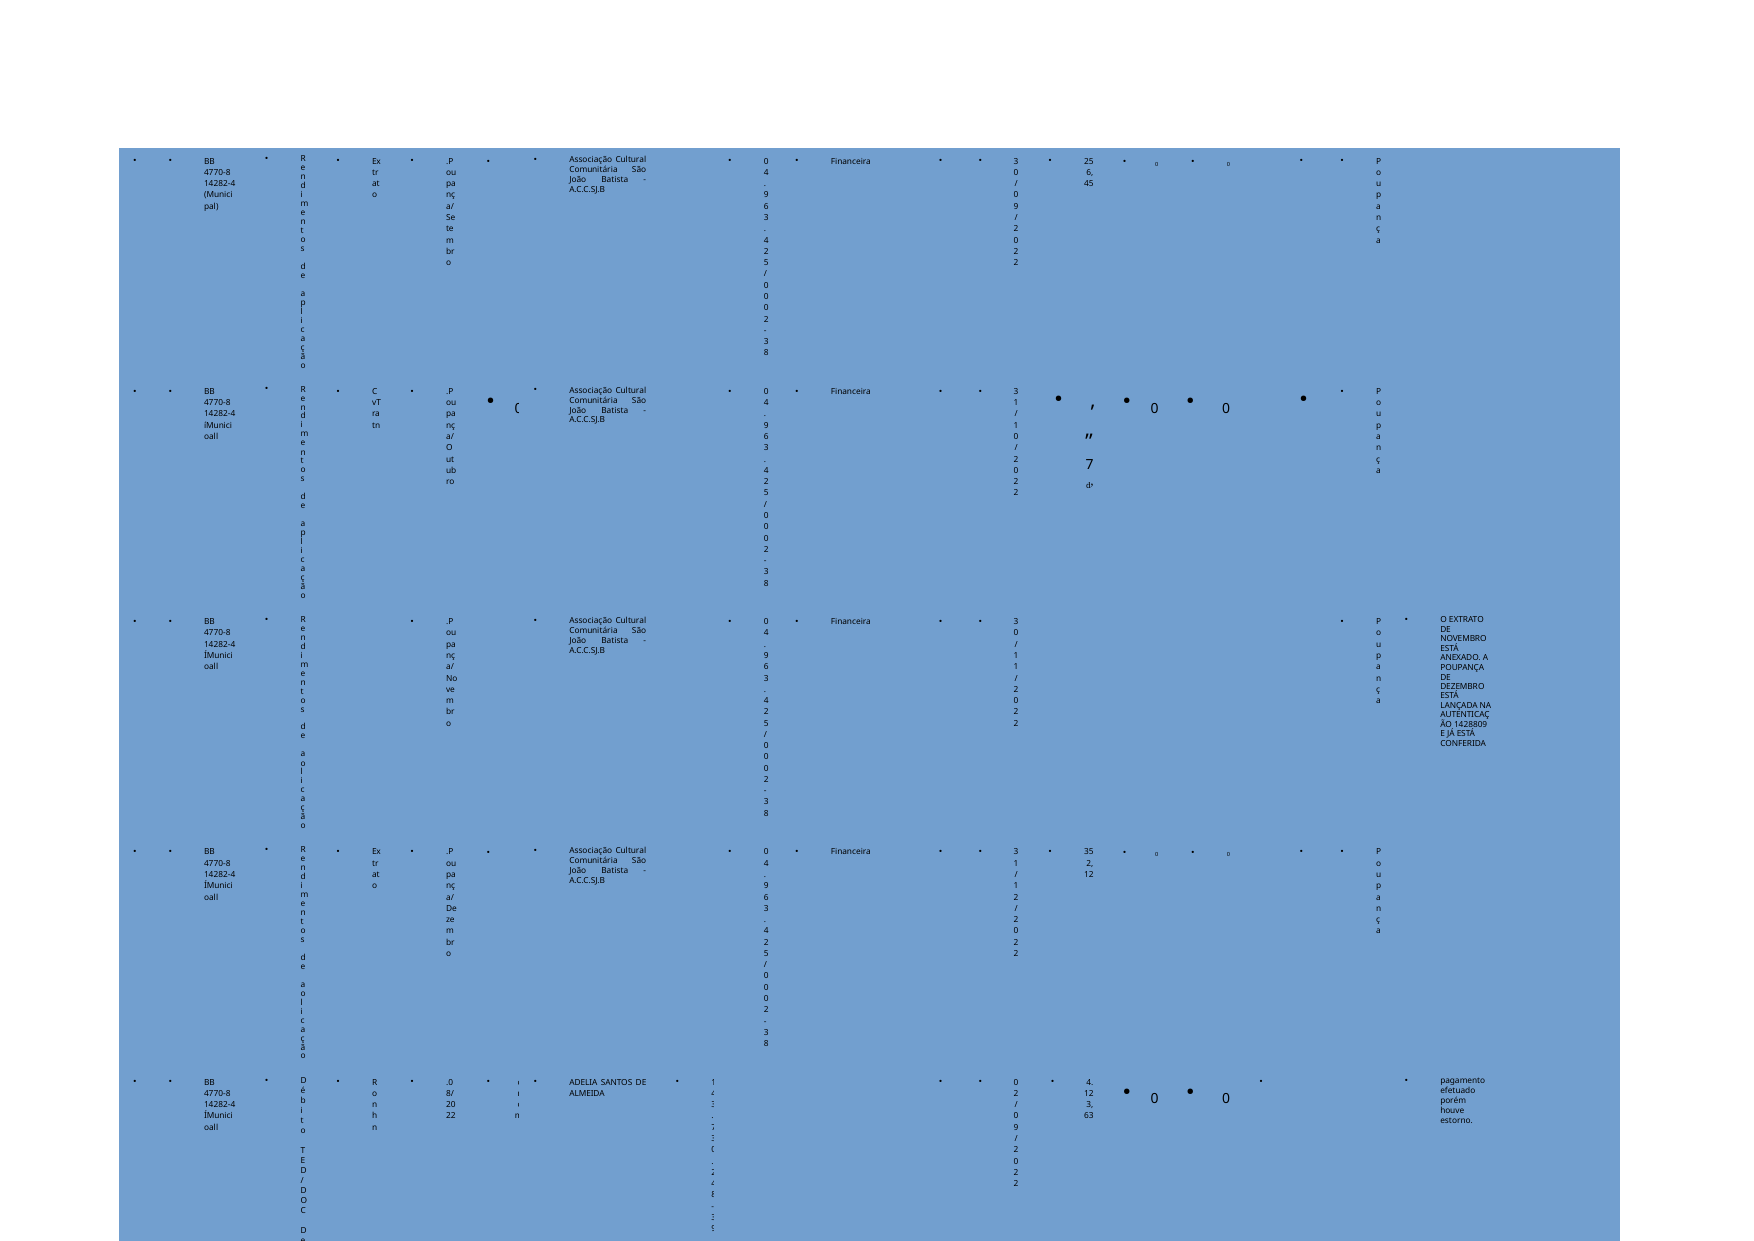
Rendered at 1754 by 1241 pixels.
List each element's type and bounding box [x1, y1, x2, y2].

table_header [119, 148, 1620, 378]
table_cell [119, 378, 1620, 1241]
